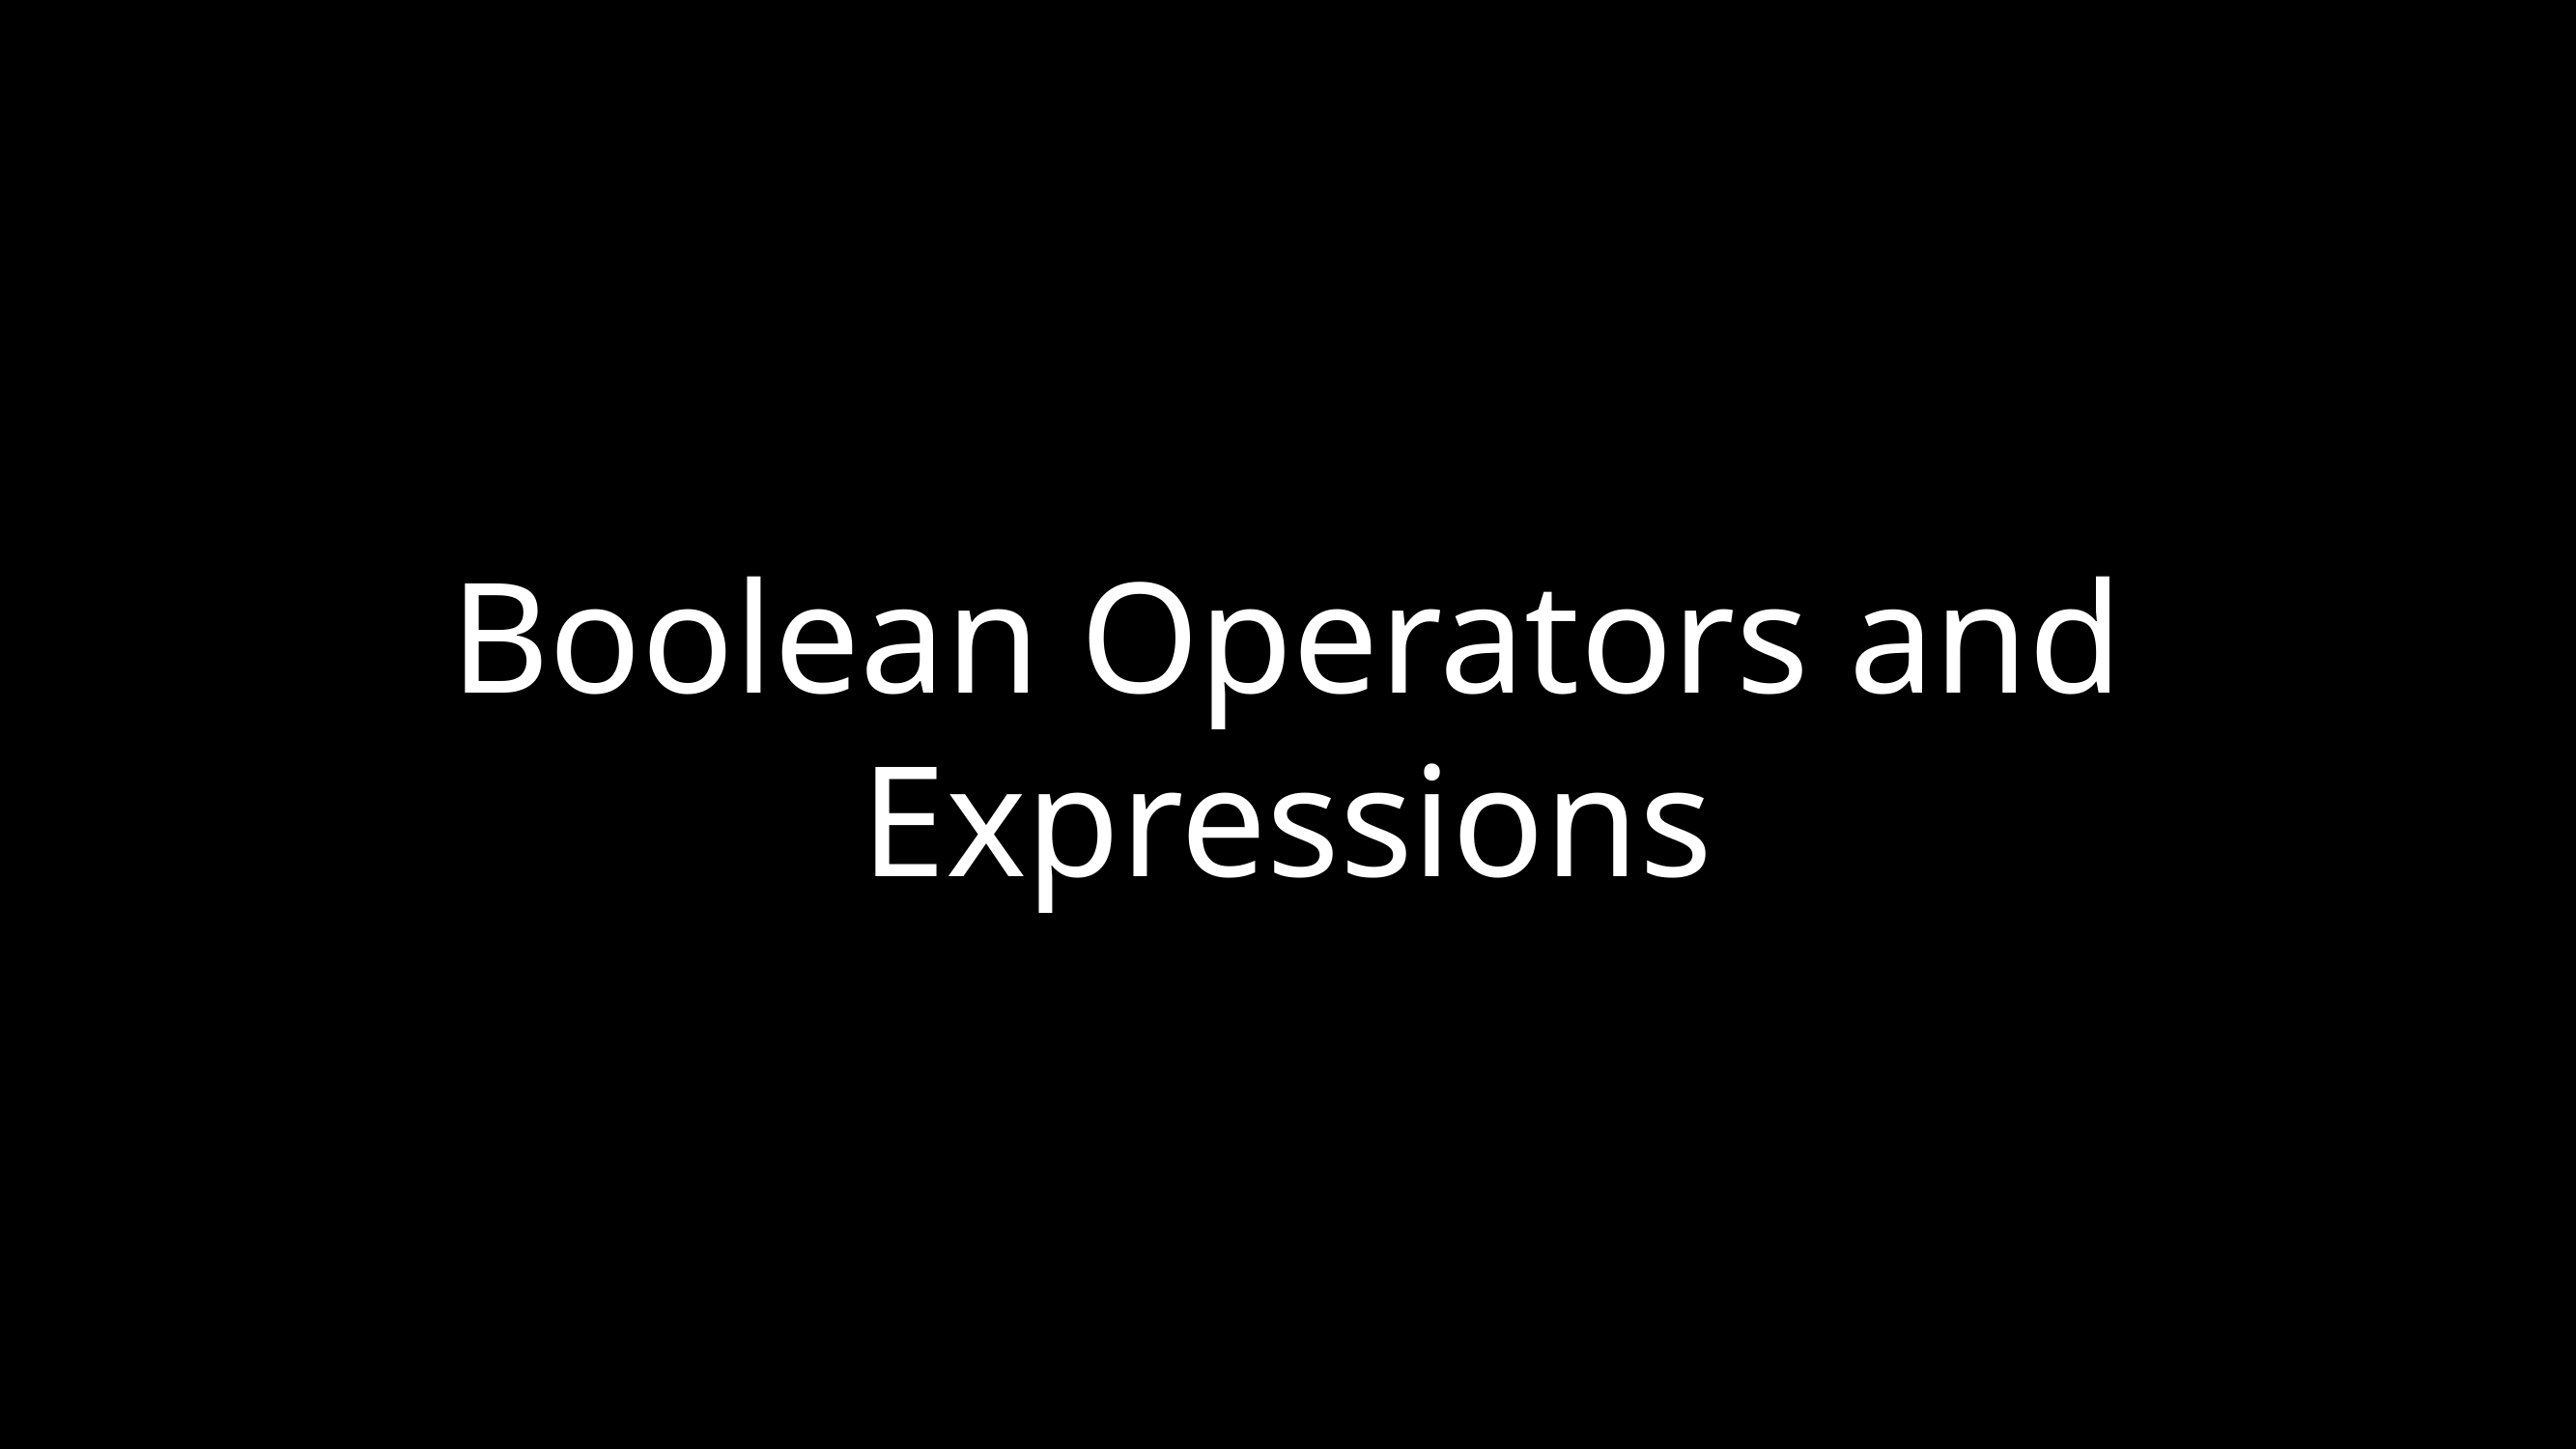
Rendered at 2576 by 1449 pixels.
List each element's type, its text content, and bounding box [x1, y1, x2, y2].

title Boolean Operators and Expressions [183, 440, 2392, 1007]
